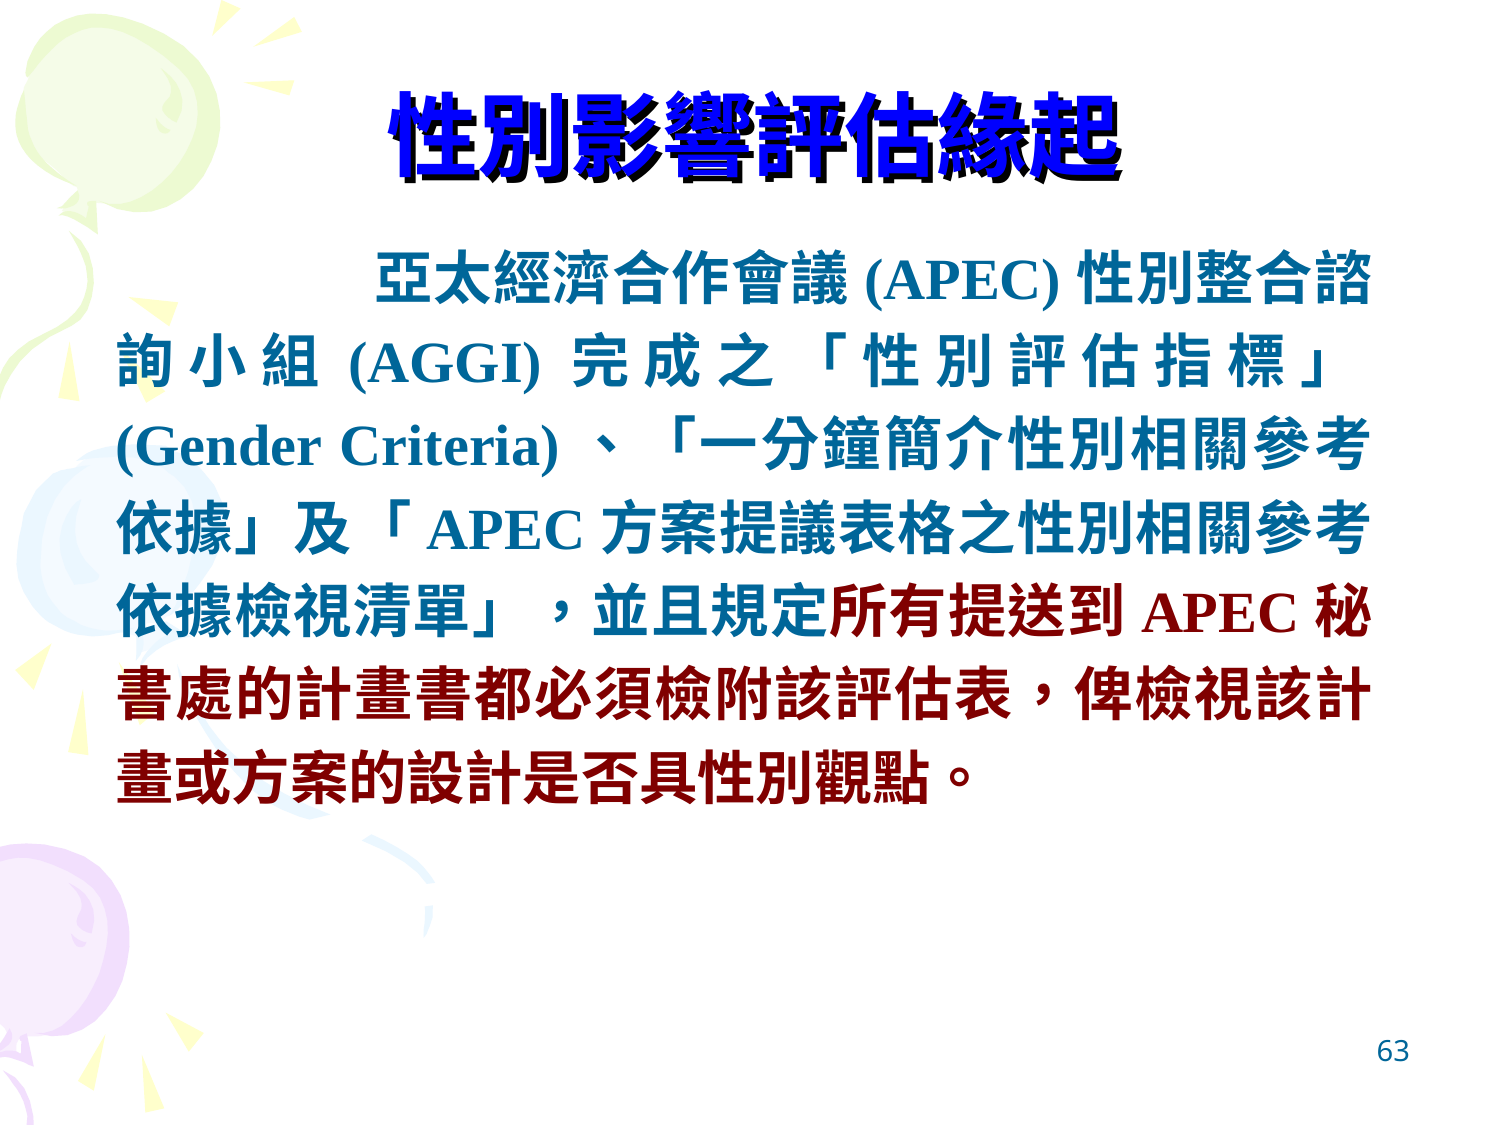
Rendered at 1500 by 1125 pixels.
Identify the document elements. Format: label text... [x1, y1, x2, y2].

title 性別影響評估緣起 [76, 54, 1430, 198]
list 亞太經濟合作會議(APEC)性別整合諮詢小組(AGGI)完成之「性別評估指標」(Gender Criteria)、「一分鐘簡介性別相關參考依據」及「APEC方案提議表格之性別相關參考依據檢視清單」，並且規定所有提送到APEC秘書處的計畫書都必須檢附該評估表，俾檢視該計畫或方案的設計是否具性別觀點。 [100, 219, 1388, 994]
text_box <編號> [1074, 1024, 1426, 1100]
